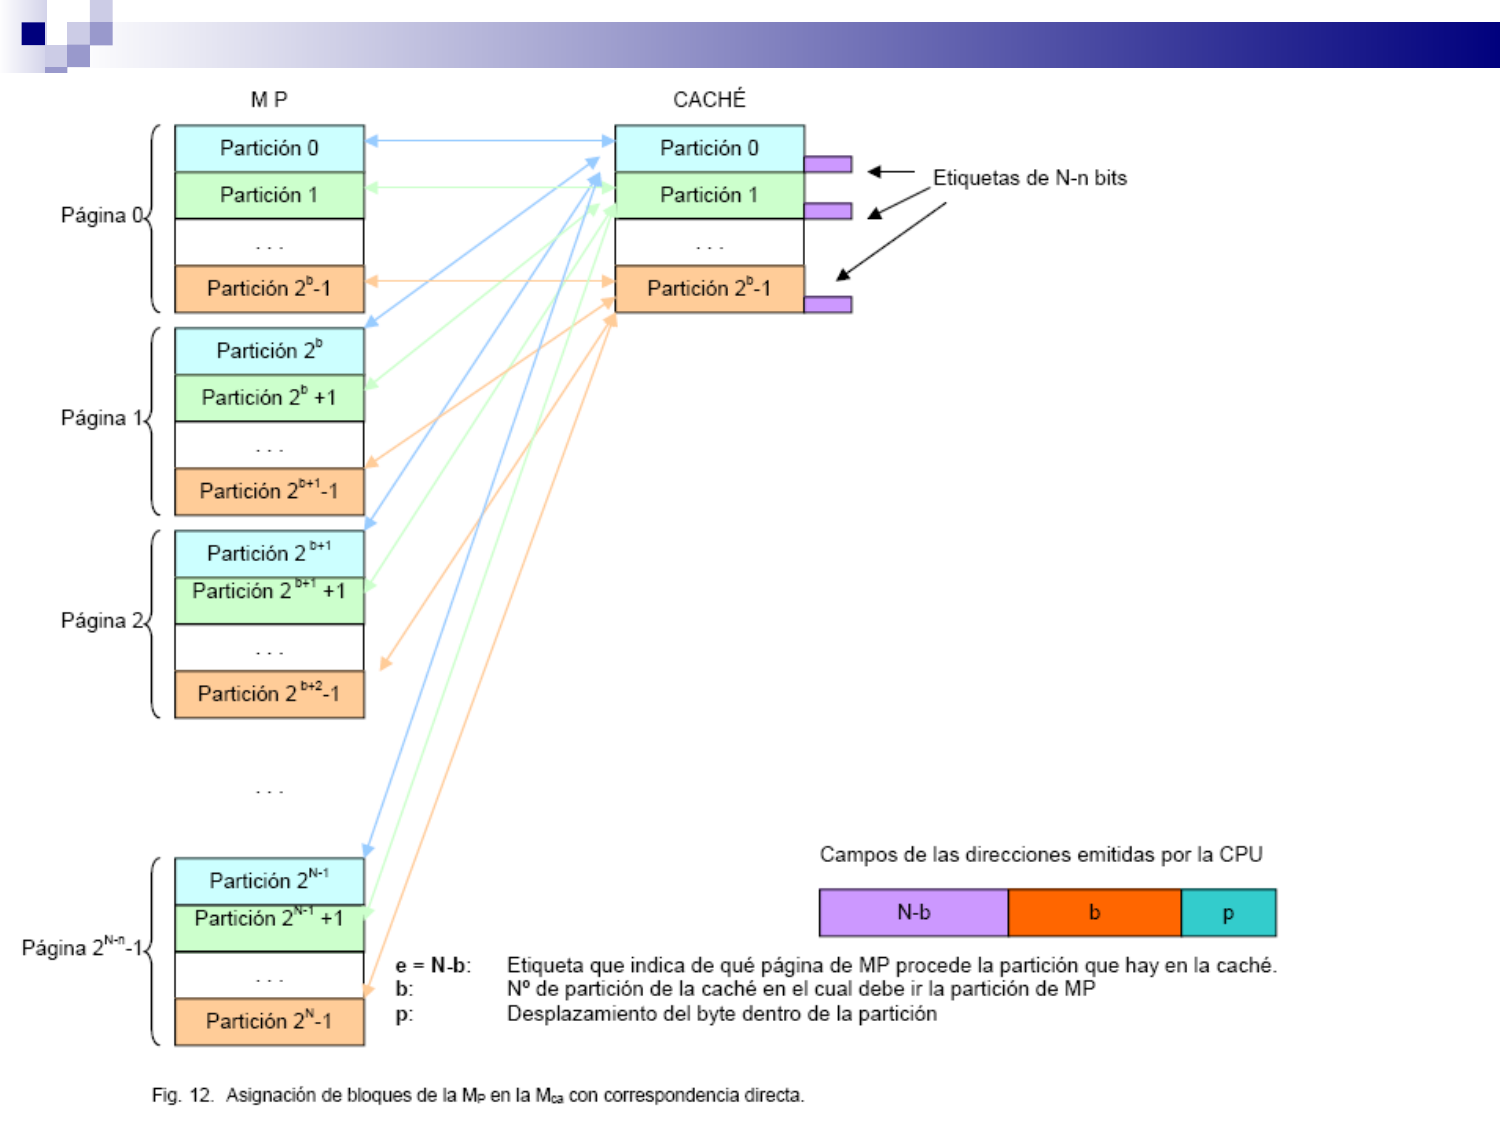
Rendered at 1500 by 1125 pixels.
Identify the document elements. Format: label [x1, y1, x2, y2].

picture [0, 73, 1348, 1125]
